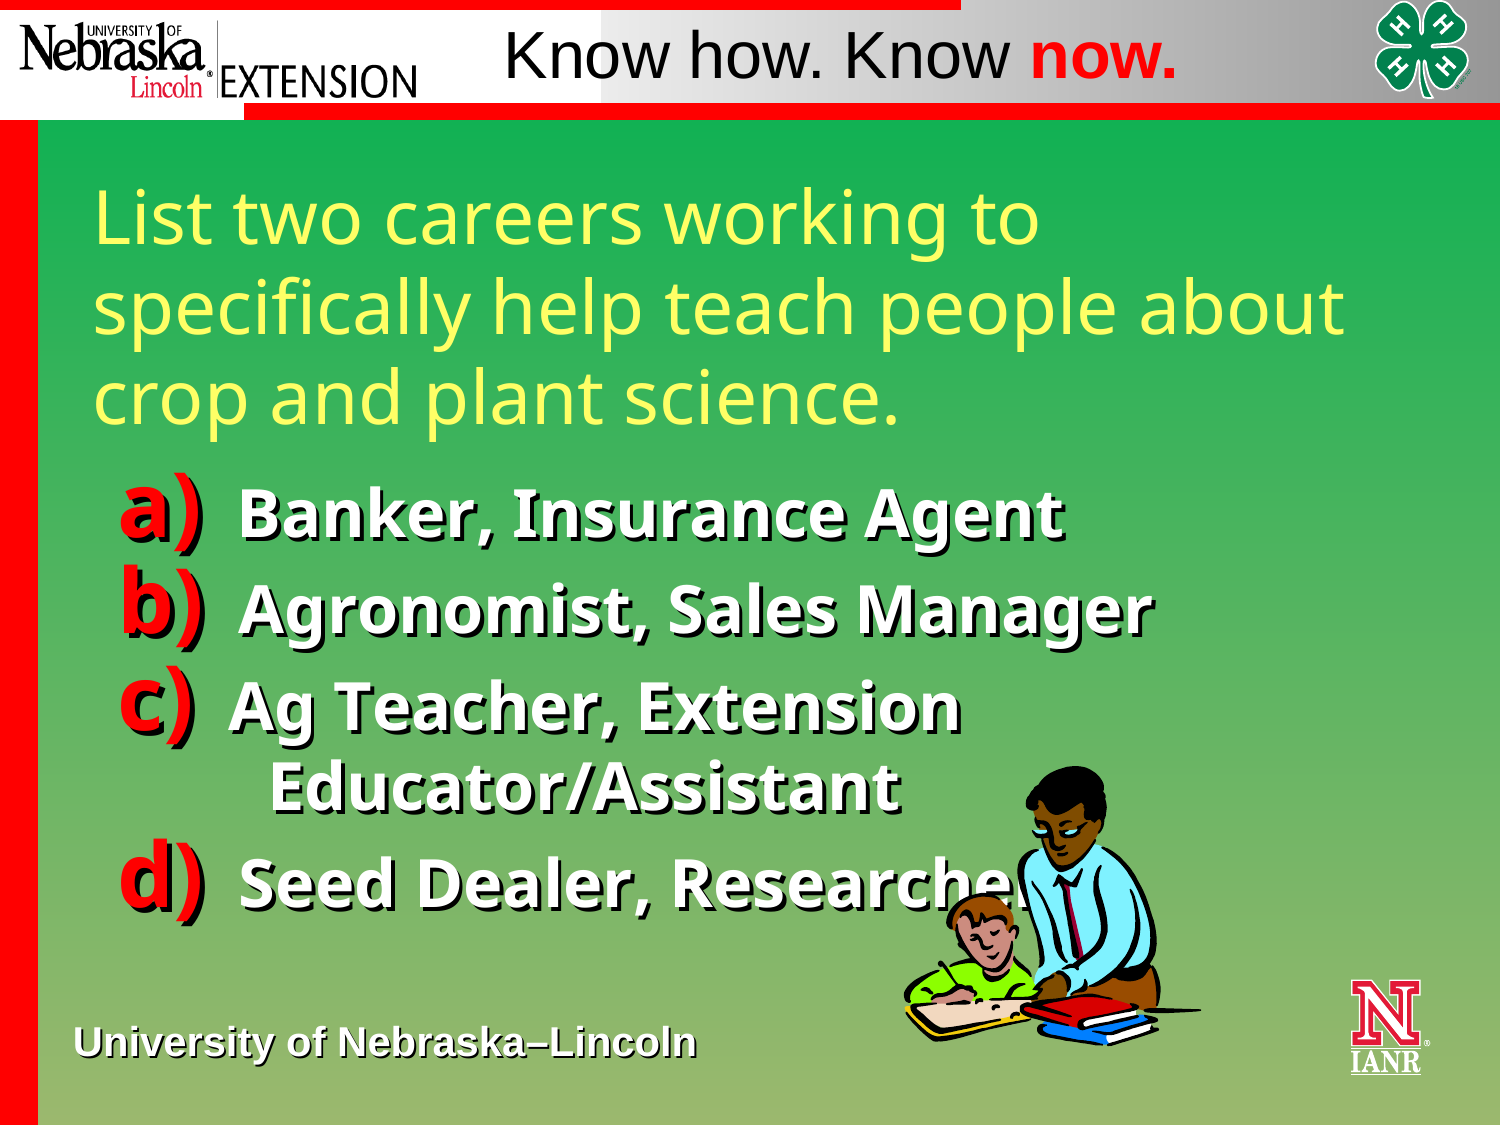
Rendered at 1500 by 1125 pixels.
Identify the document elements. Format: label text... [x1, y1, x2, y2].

picture [902, 765, 1202, 1048]
list Banker, Insurance Agent Agronomist, Sales Manager Ag Teacher, Extension Educator/Assistant Seed Dealer, Researcher [102, 462, 1471, 1021]
title List two careers working to specifically help teach people about crop and plant science. [77, 161, 1428, 376]
